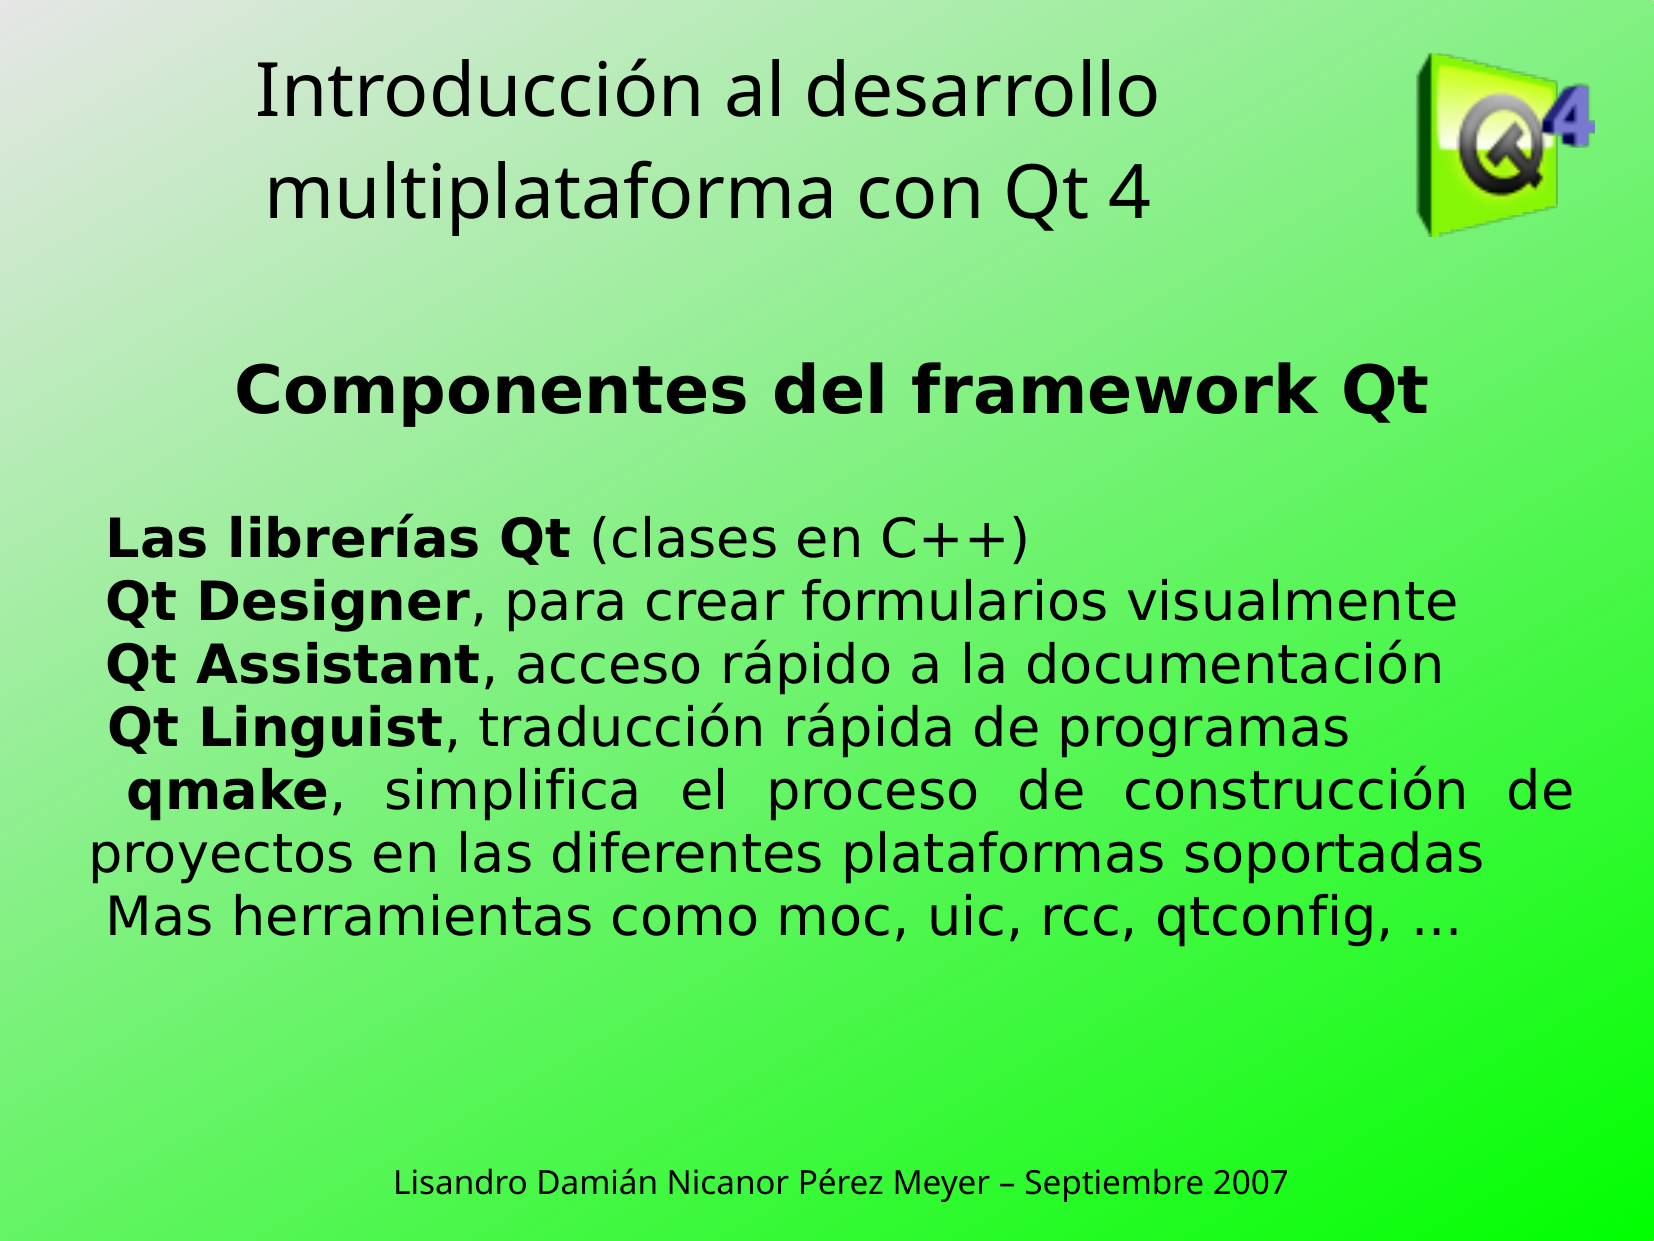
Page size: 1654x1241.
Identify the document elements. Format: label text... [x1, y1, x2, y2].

subtitle Componentes del framework Qt Las librerías Qt (clases en C++) Qt Designer, para crear formularios visualmente Qt Assistant, acceso rápido a la documentación Qt Linguist, traducción rápida de programas qmake, simplifica el proceso de construcción de proyectos en las diferentes plataformas soportadas Mas herramientas como moc, uic, rcc, qtconfig, ... [88, 236, 1577, 1063]
text_box Lisandro Damián Nicanor Pérez Meyer – Septiembre 2007 [88, 1151, 1595, 1213]
title Introducción al desarrollo multiplataforma con Qt 4 [147, 11, 1270, 236]
picture [1412, 53, 1595, 237]
